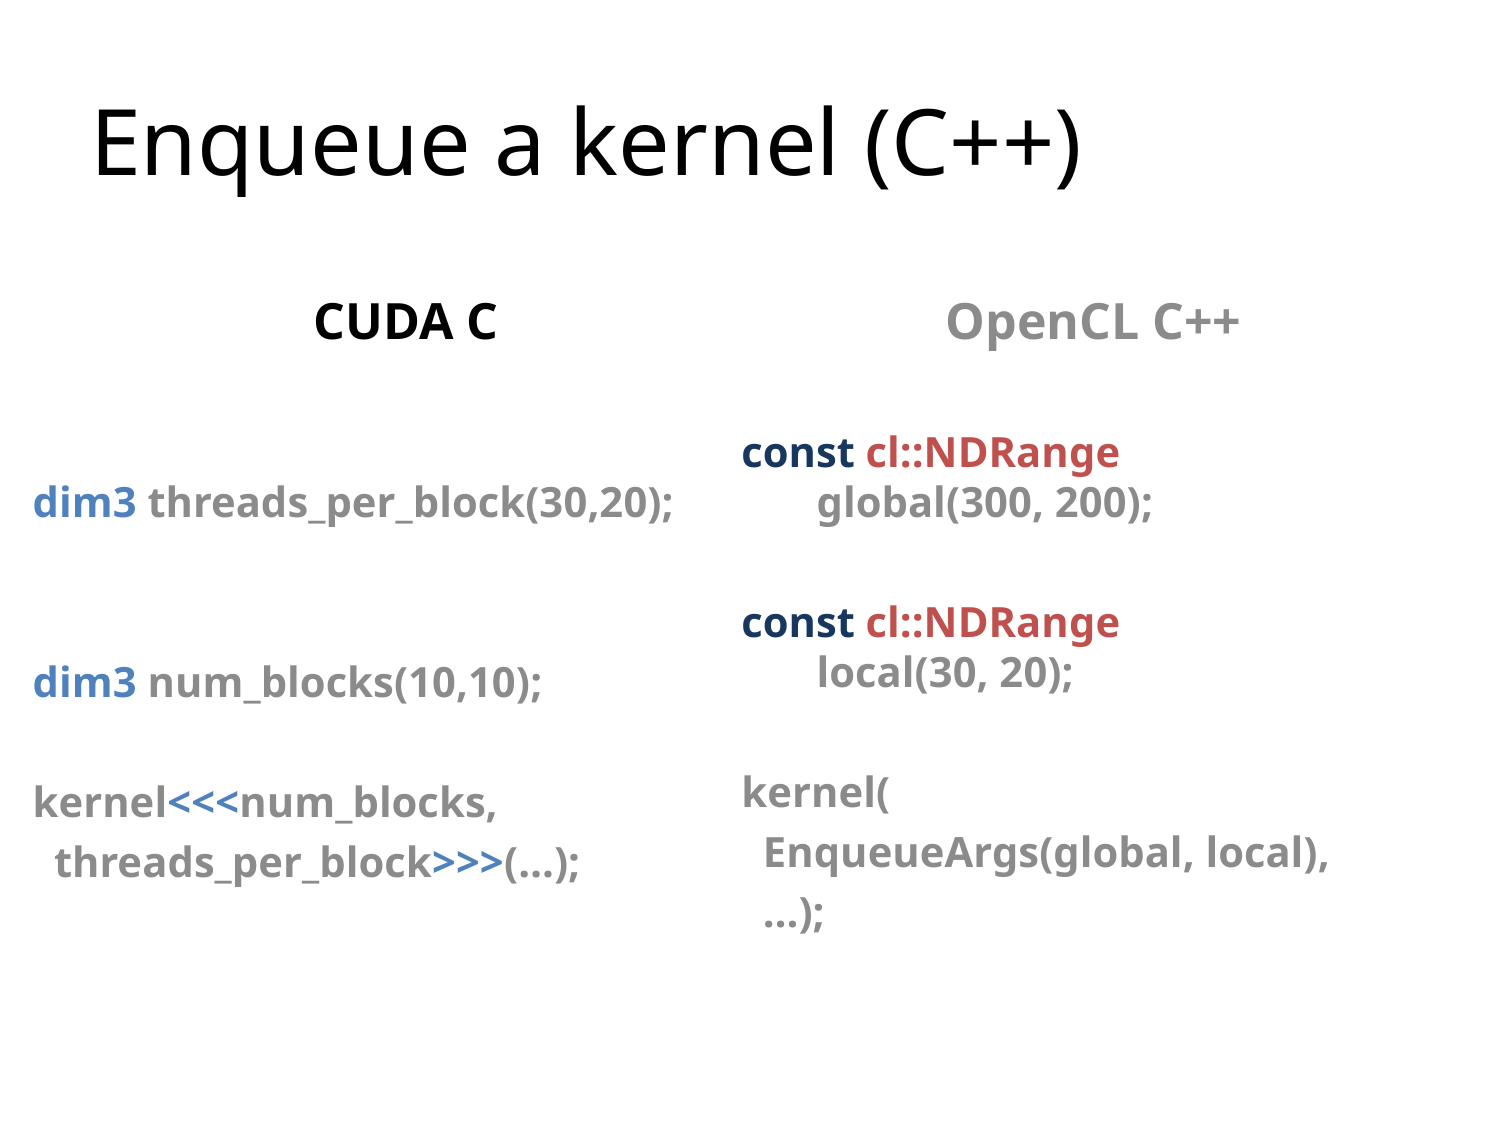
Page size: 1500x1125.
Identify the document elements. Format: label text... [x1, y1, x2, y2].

list CUDA C [75, 251, 738, 356]
title Enqueue a kernel (C++) [75, 45, 1425, 233]
list OpenCL C++ [761, 251, 1425, 356]
list const cl::NDRange global(300, 200); const cl::NDRange local(30, 20); kernel( EnqueueArgs(global, local), …); [726, 356, 1488, 1005]
list dim3 threads_per_block(30,20); dim3 num_blocks(10,10); kernel<<<num_blocks, threads_per_block>>>(…); [17, 356, 726, 1005]
